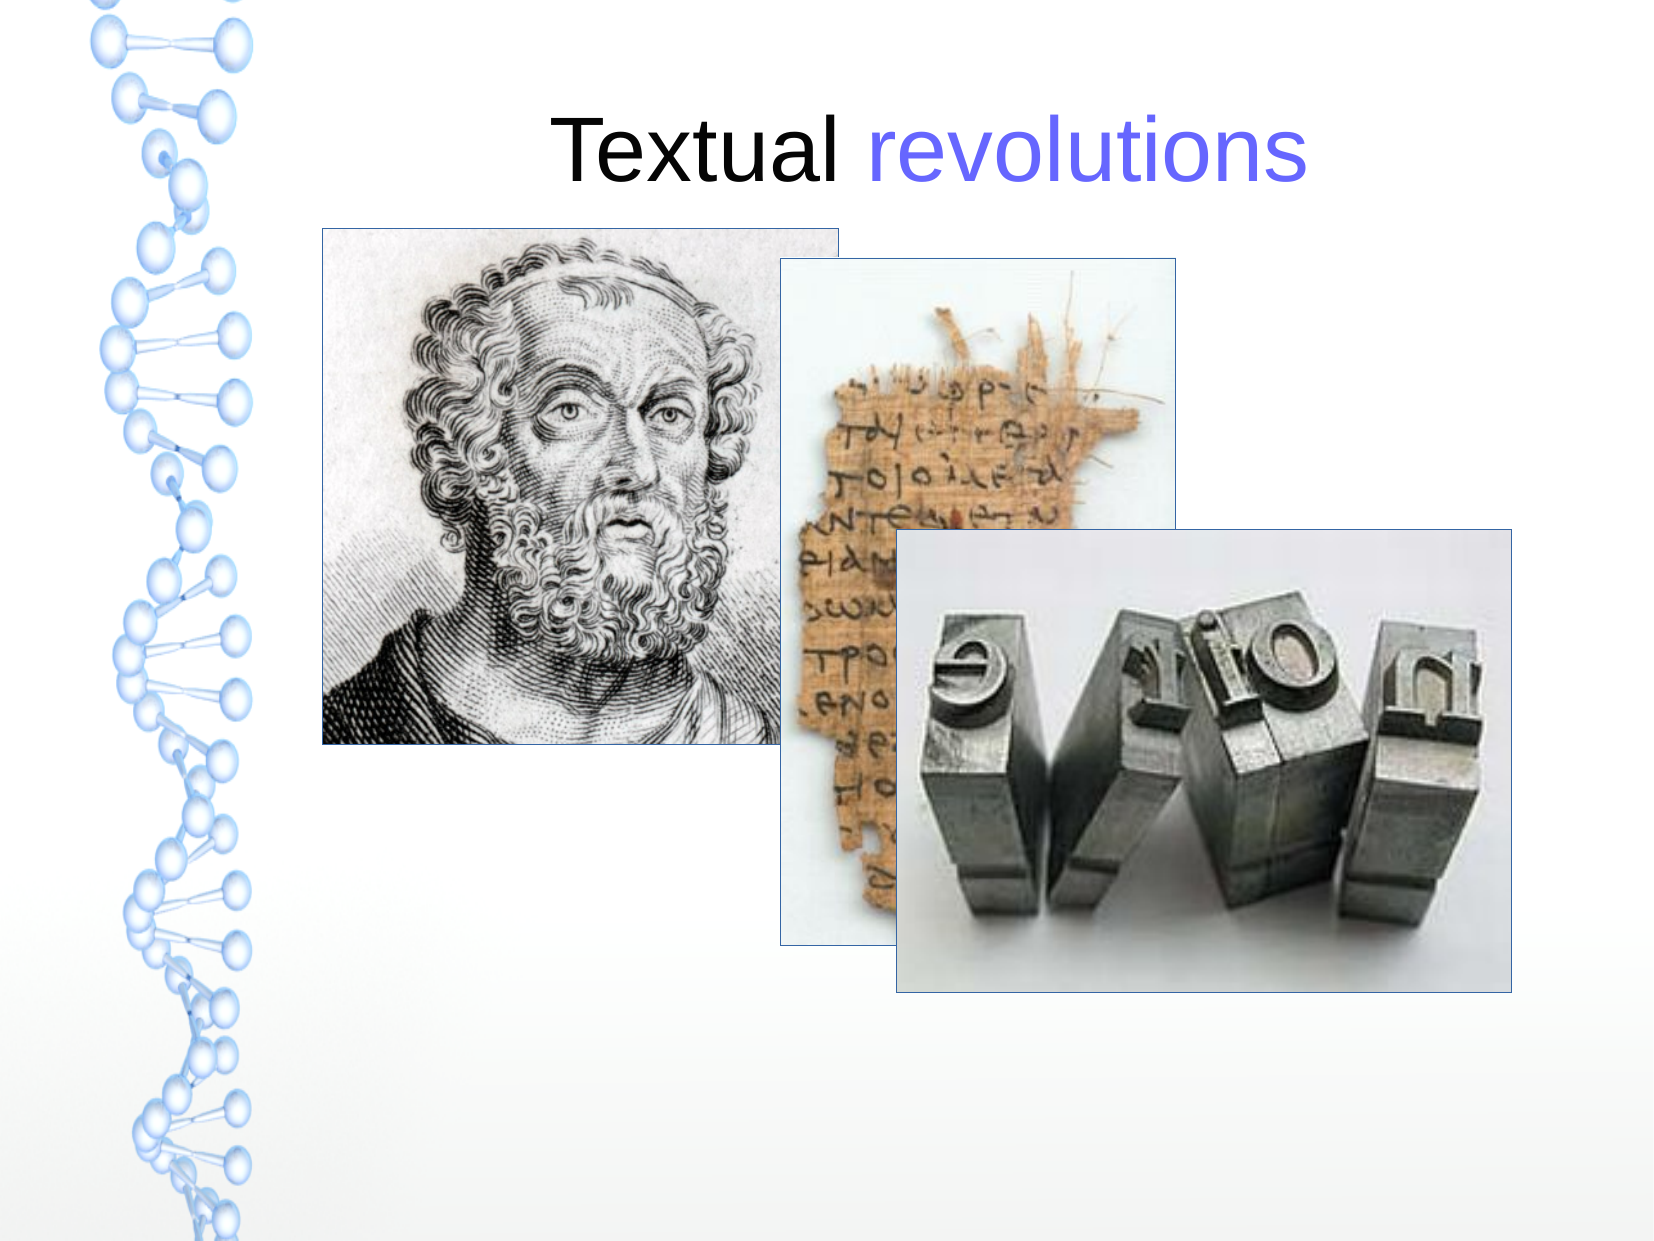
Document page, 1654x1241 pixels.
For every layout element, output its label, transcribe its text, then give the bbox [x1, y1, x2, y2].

title Textual revolutions [265, 47, 1595, 252]
picture [0, 0, 1654, 1241]
